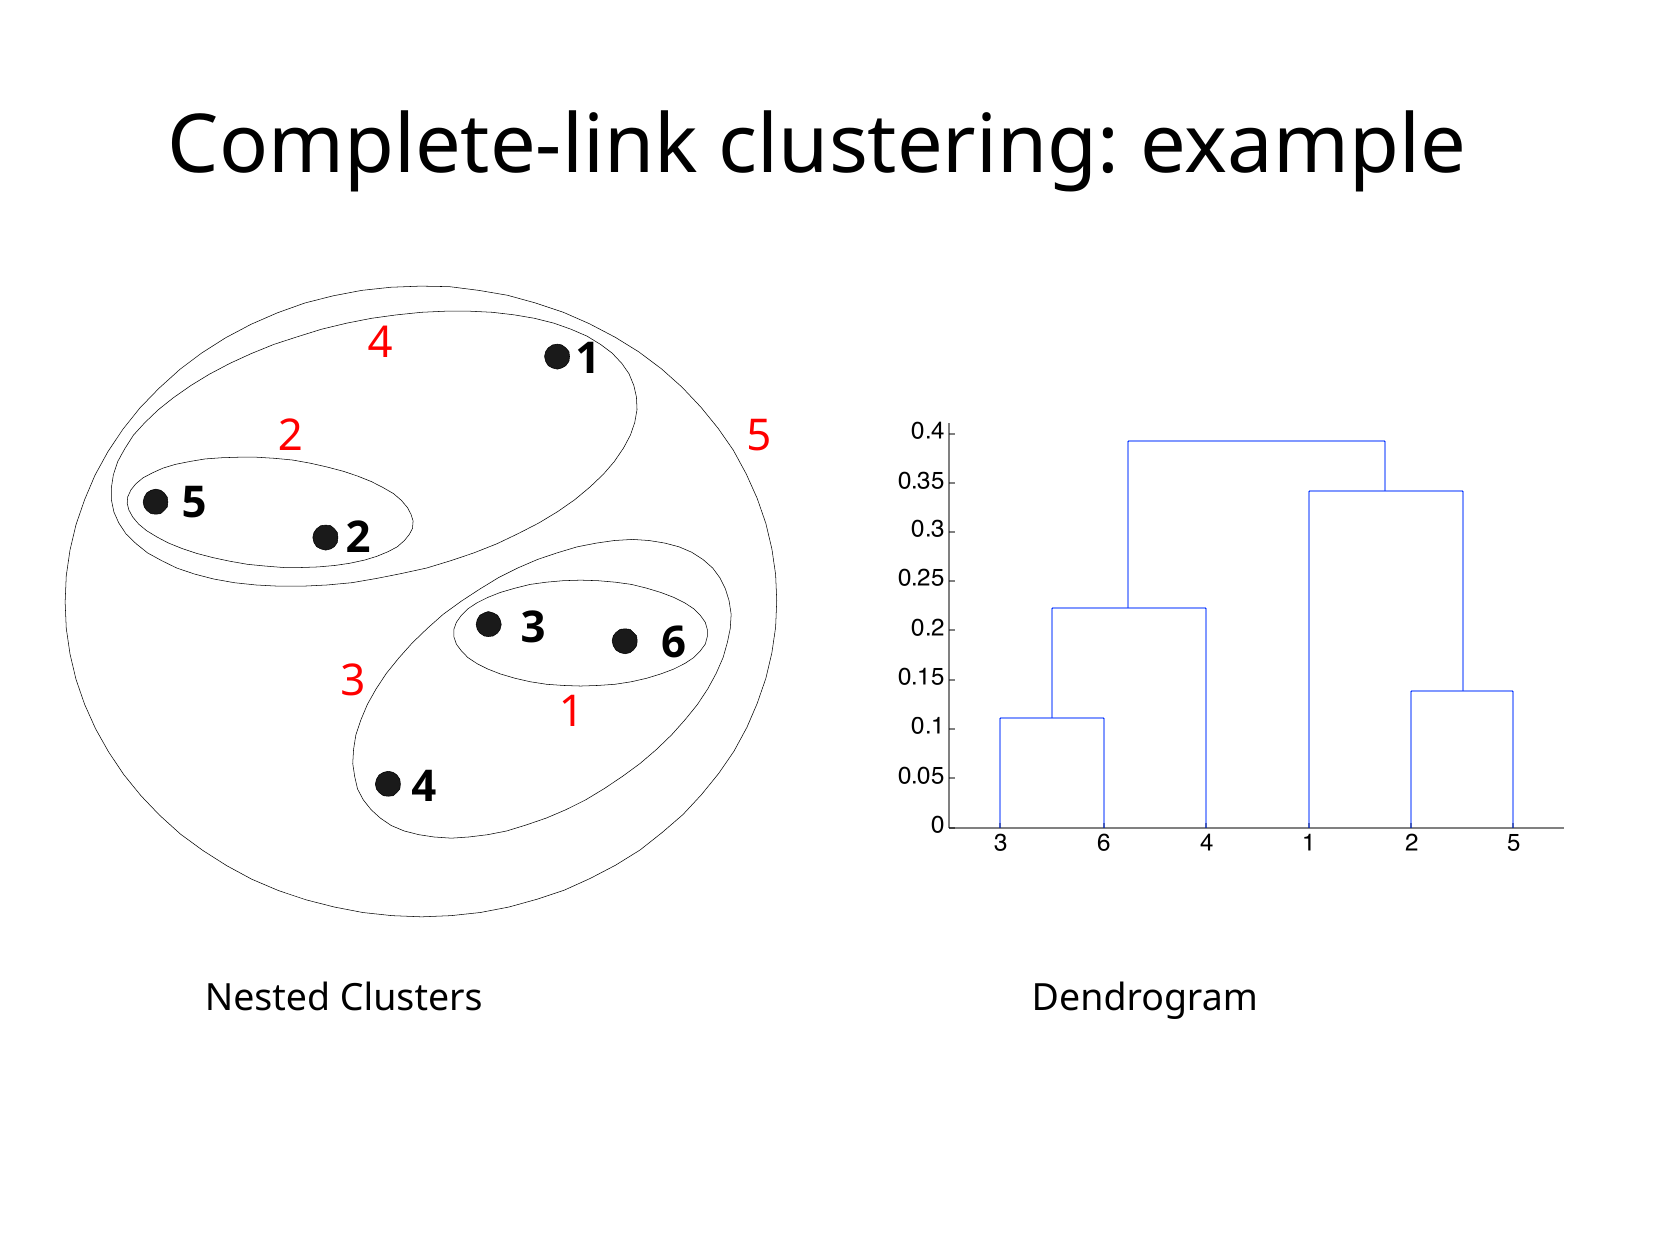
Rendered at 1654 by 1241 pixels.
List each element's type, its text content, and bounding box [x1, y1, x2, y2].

text_box 4 [367, 316, 393, 366]
text_box 1 [575, 332, 601, 383]
title Complete-link clustering: example [68, 27, 1567, 253]
text_box 2 [277, 406, 304, 460]
text_box 4 [411, 757, 437, 811]
text_box 1 [559, 683, 585, 736]
text_box 6 [661, 614, 687, 667]
text_box [375, 771, 401, 797]
text_box [612, 628, 638, 654]
text_box 2 [345, 508, 371, 562]
text_box 5 [746, 406, 772, 460]
text_box 4 [367, 313, 393, 318]
text_box [544, 344, 570, 370]
picture [846, 385, 1640, 882]
text_box 3 [340, 652, 366, 705]
text_box Nested Clusters [198, 967, 808, 1027]
text_box 3 [520, 598, 546, 651]
text_box [476, 611, 502, 637]
text_box [143, 489, 168, 515]
text_box [312, 525, 338, 551]
text_box 1 [575, 329, 601, 343]
text_box 5 [181, 474, 207, 527]
text_box Dendrogram [1025, 967, 1352, 1027]
